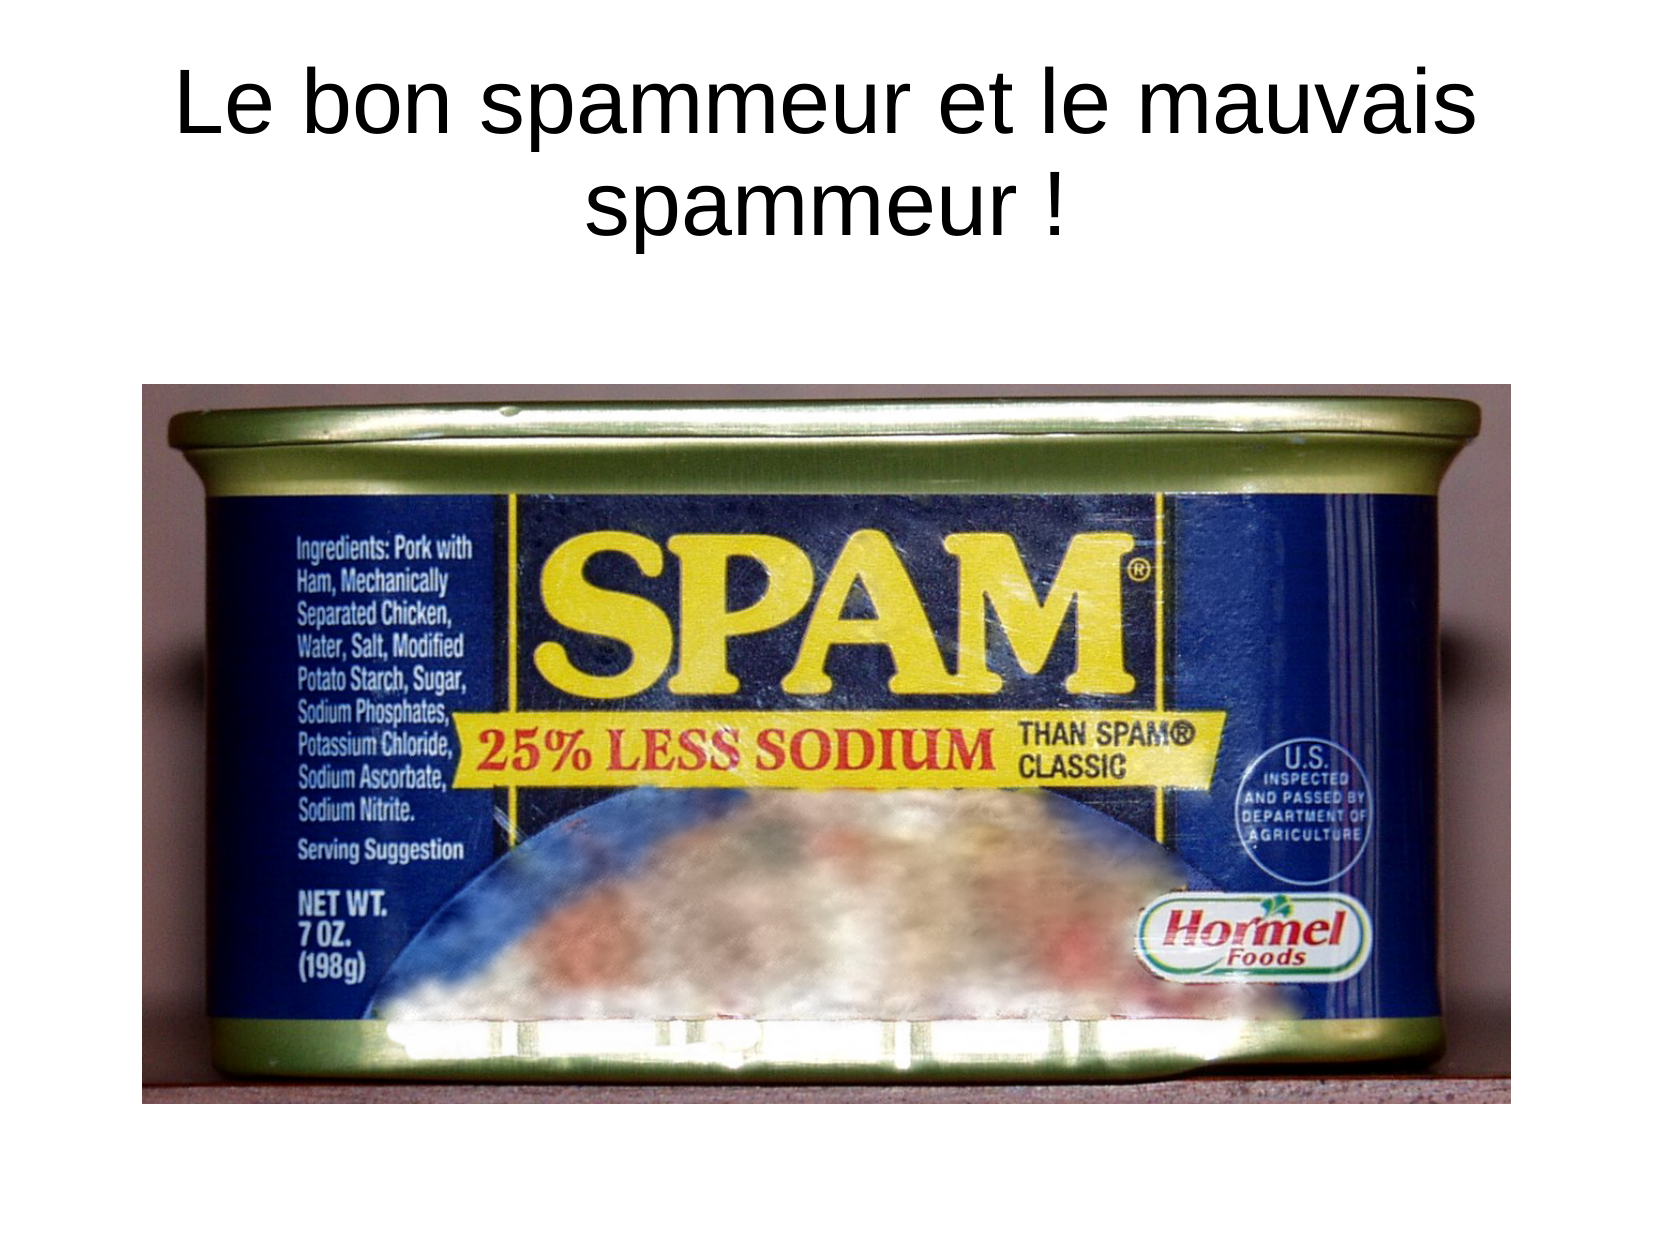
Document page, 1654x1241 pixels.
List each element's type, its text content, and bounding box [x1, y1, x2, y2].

picture [142, 384, 1511, 1104]
title Le bon spammeur et le mauvais spammeur ! [82, 49, 1571, 257]
